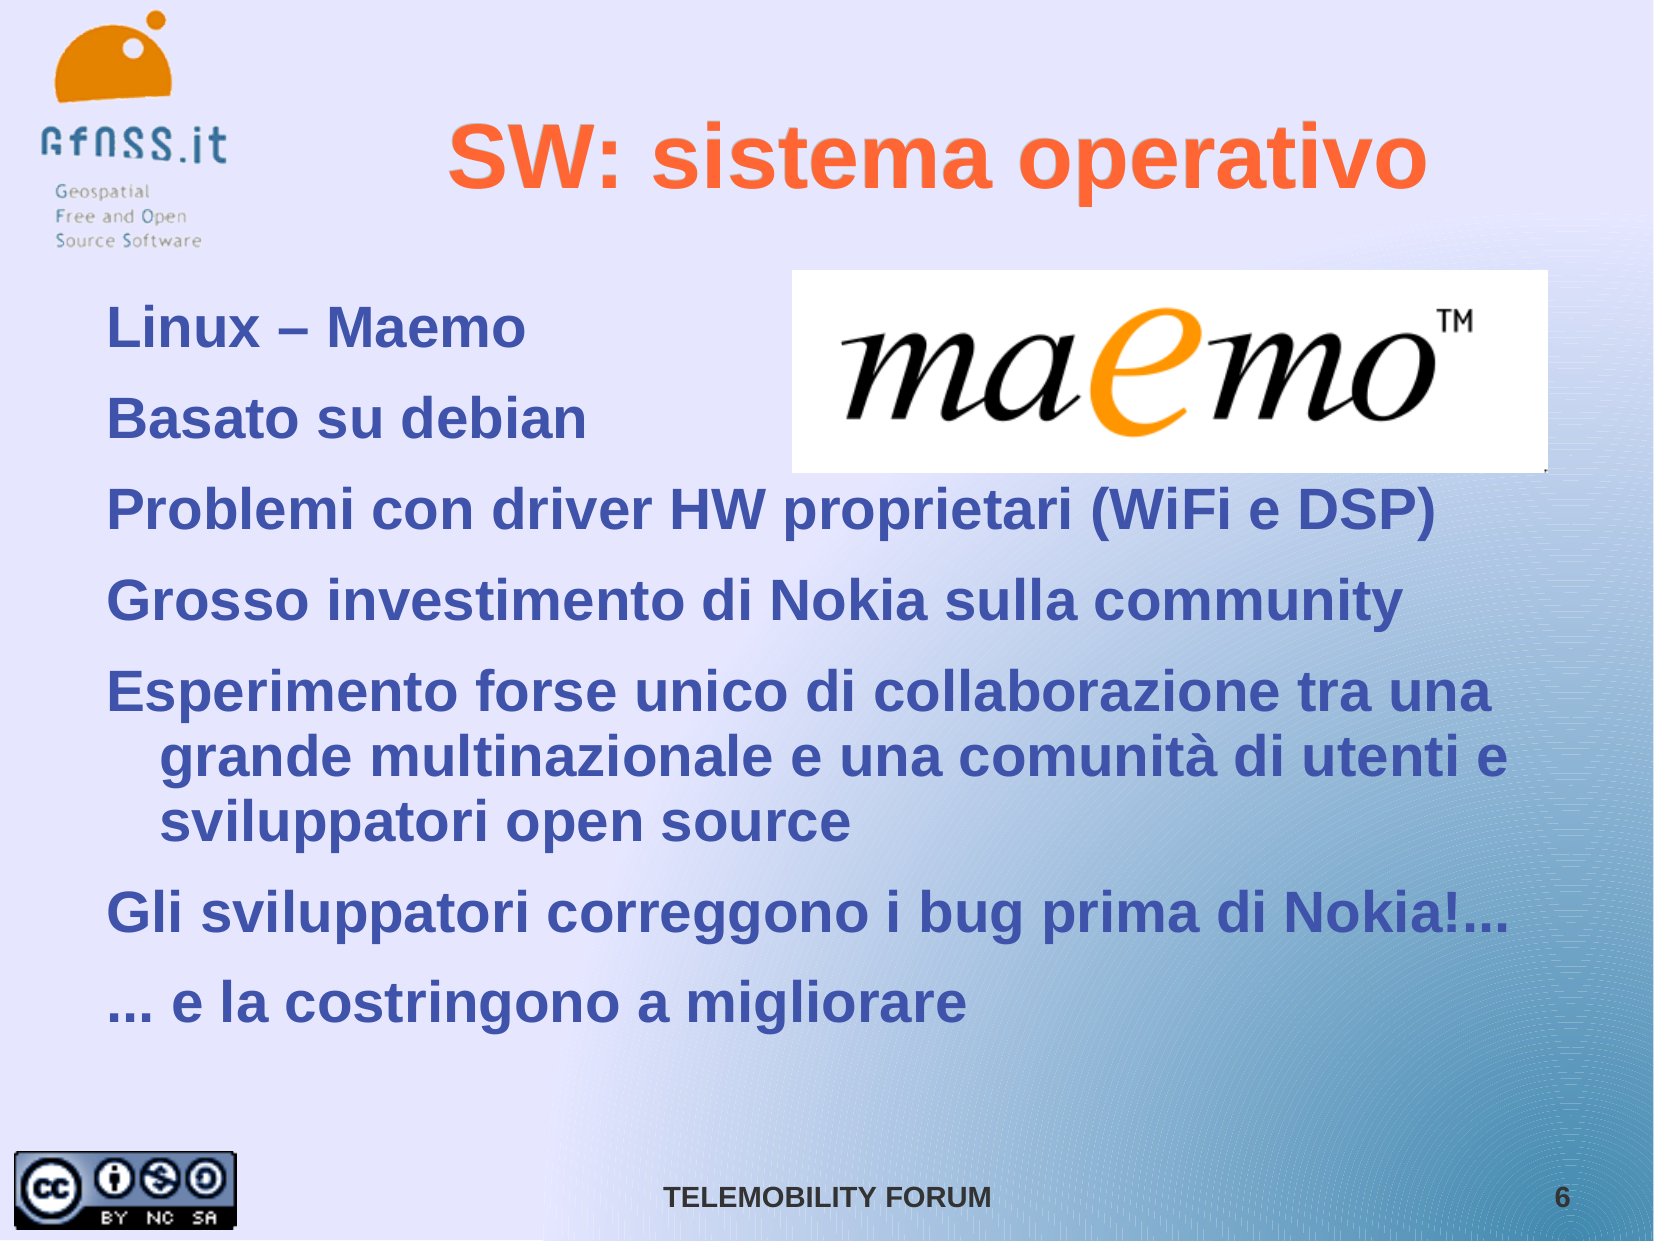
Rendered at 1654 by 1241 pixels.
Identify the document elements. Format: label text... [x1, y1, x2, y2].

picture [0, 1, 254, 266]
picture [792, 270, 1548, 473]
title SW: sistema operativo [289, 60, 1589, 253]
picture [14, 1151, 237, 1230]
list Linux – Maemo Basato su debian Problemi con driver HW proprietari (WiFi e DSP) Grosso investimento di Nokia sulla community Esperimento forse unico di collaborazione tra una grande multinazionale e una comunità di utenti e sviluppatori open source Gli sviluppatori correggono i bug prima di Nokia!... ... e la costringono a migliorare [88, 295, 1571, 1118]
